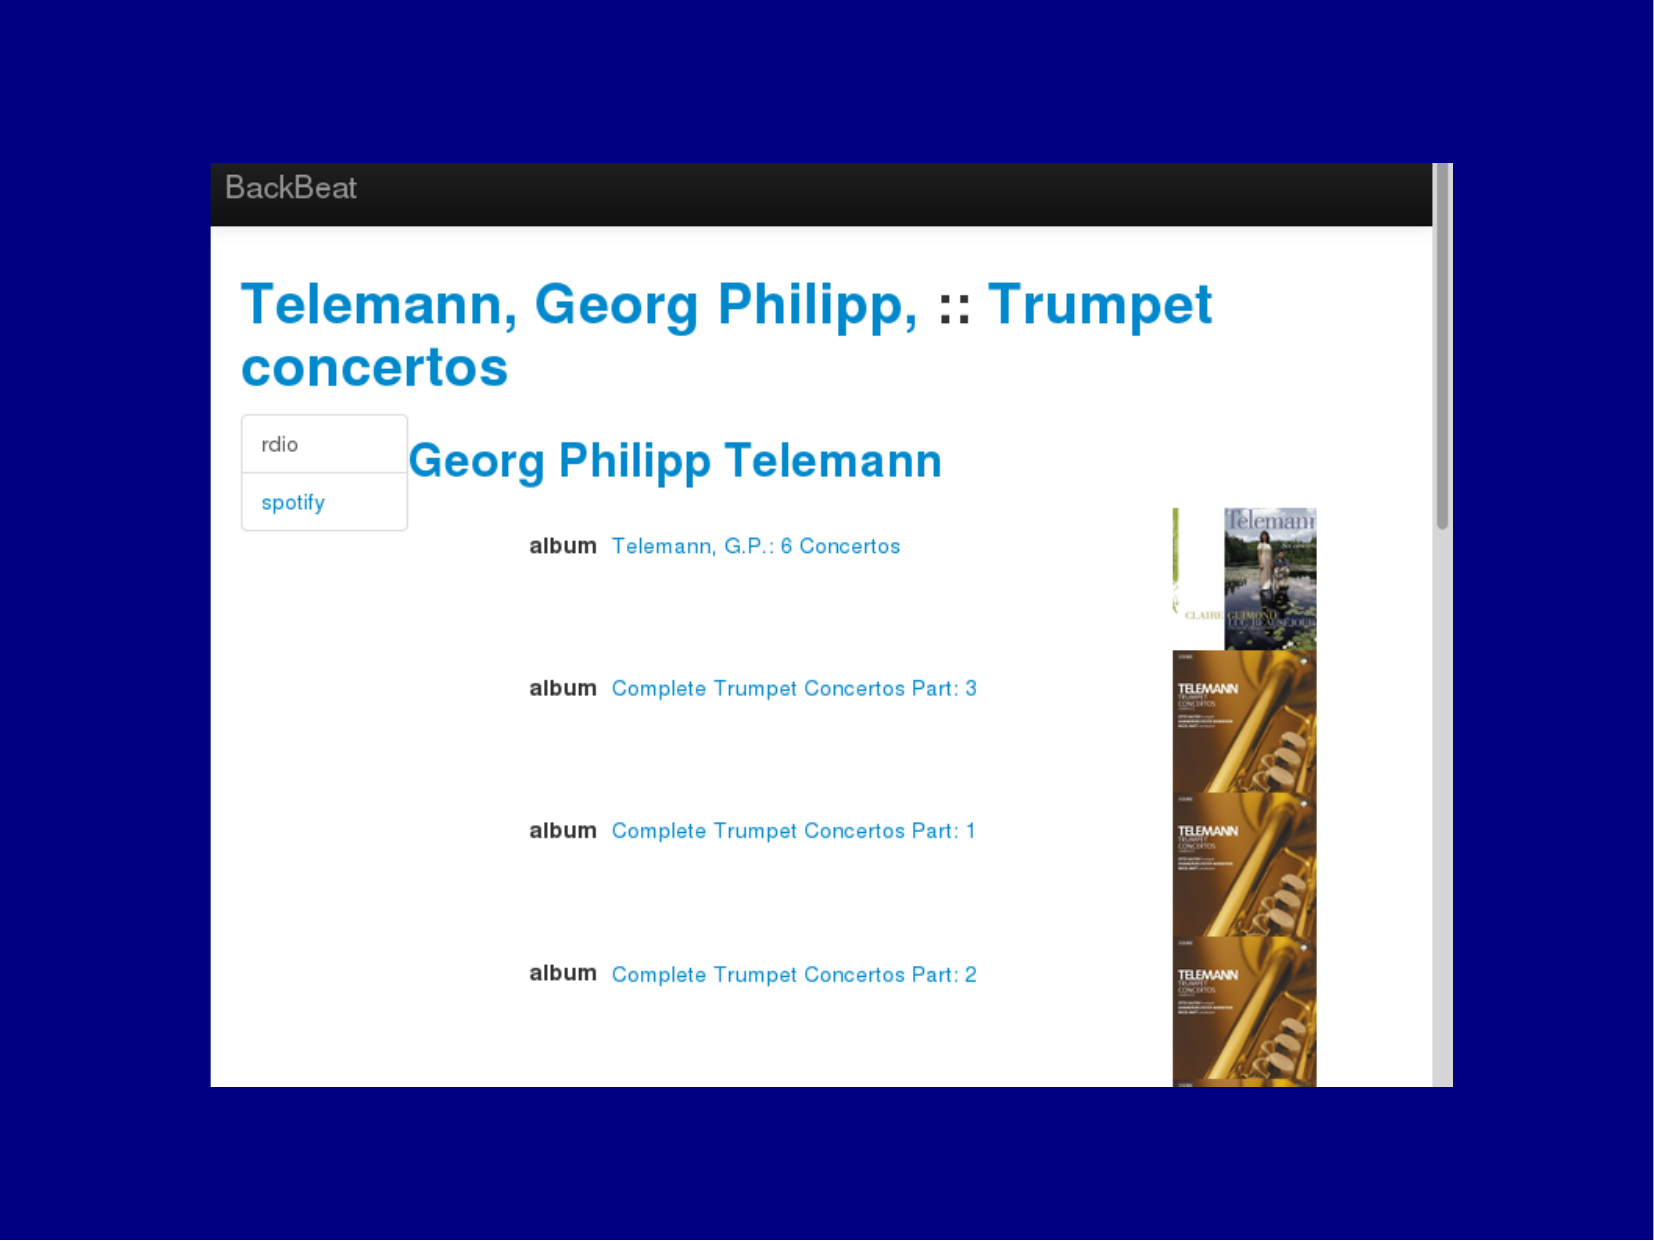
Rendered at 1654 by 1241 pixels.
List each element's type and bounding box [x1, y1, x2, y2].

picture [210, 163, 1453, 1087]
